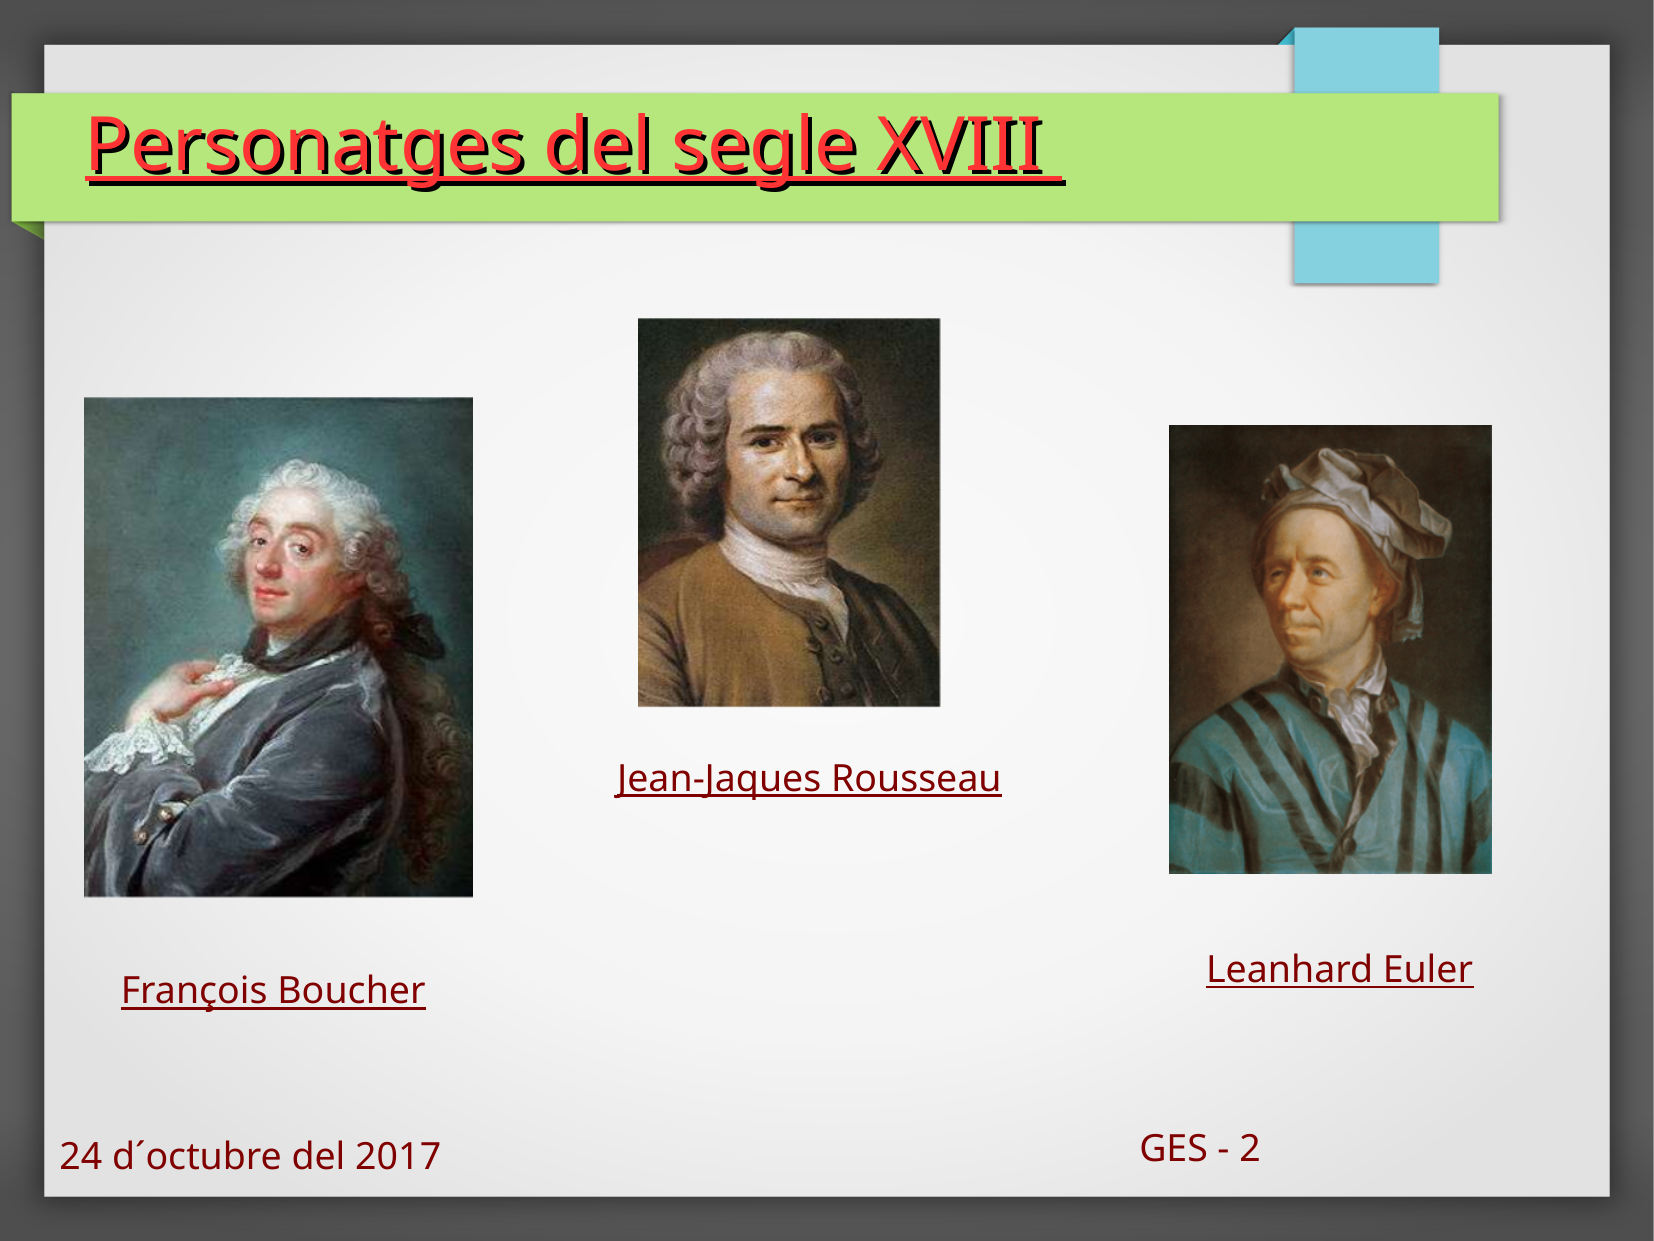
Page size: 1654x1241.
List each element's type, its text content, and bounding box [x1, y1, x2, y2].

text_box Jean-Jaques Rousseau [602, 744, 1182, 843]
text_box Leanhard Euler [1191, 935, 1486, 1003]
text_box 24 d´octubre del 2017 [44, 1122, 473, 1190]
text_box Personatges del segle XVIII [69, 82, 1123, 203]
picture [0, 0, 1654, 1241]
text_box GES - 2 [1075, 1113, 1654, 1182]
text_box François Boucher [106, 956, 438, 1025]
